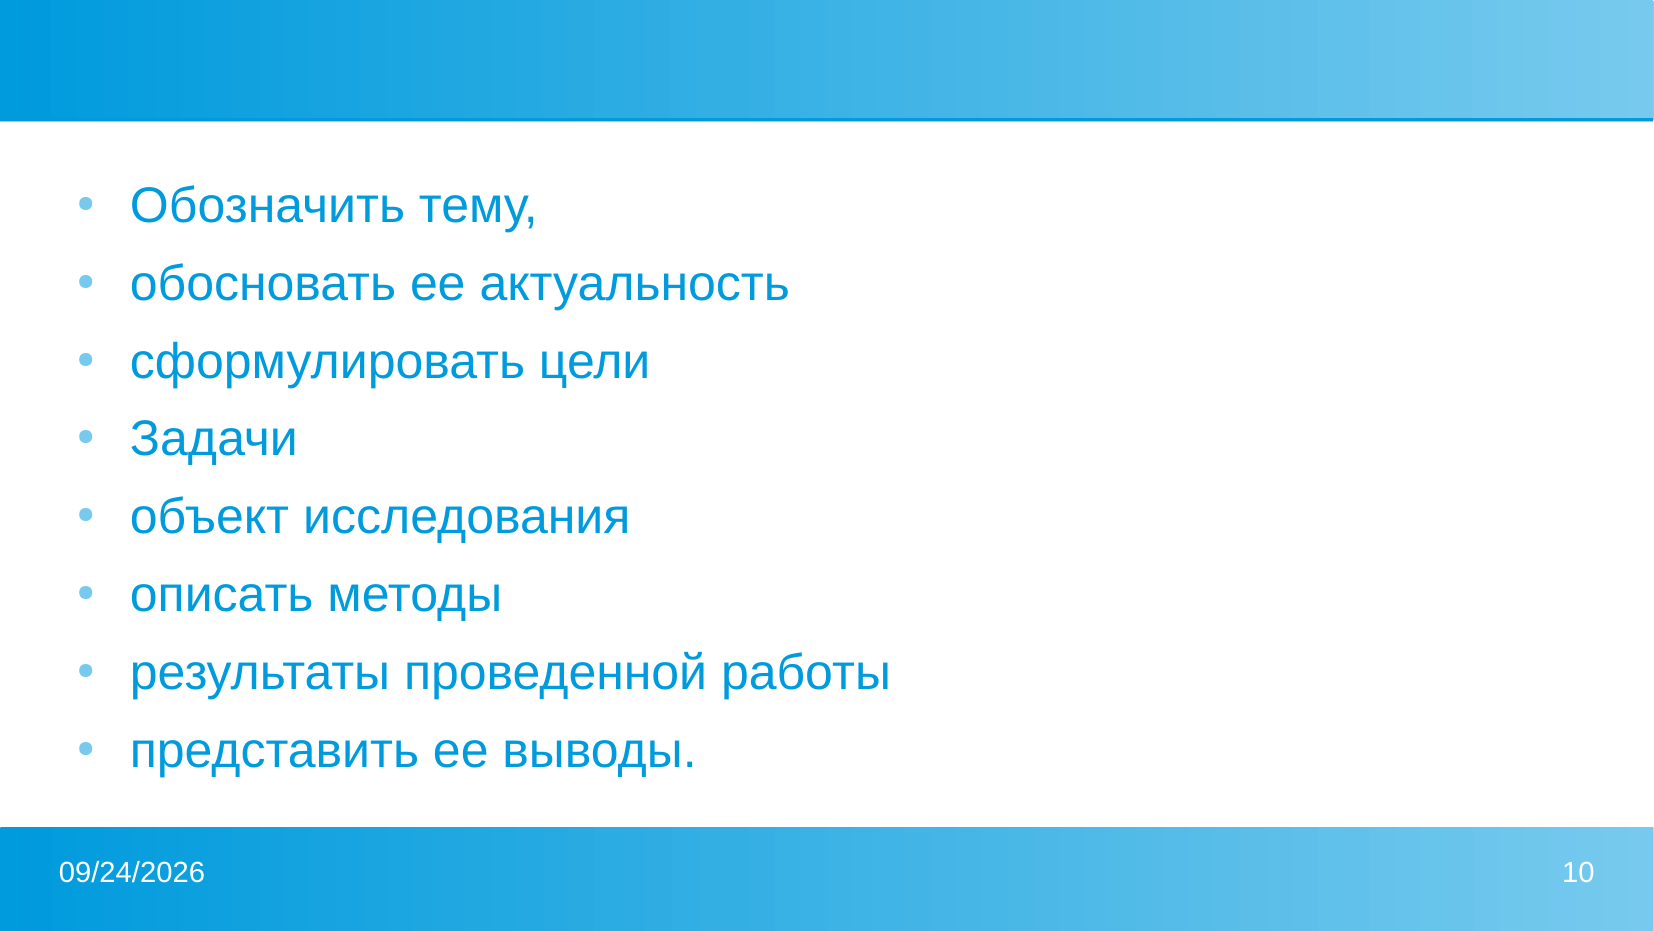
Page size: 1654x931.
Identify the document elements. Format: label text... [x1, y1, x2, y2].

list Обозначить тему, обосновать ее актуальность сформулировать цели Задачи объект исследования описать методы результаты проведенной работы представить ее выводы. [59, 177, 1595, 768]
